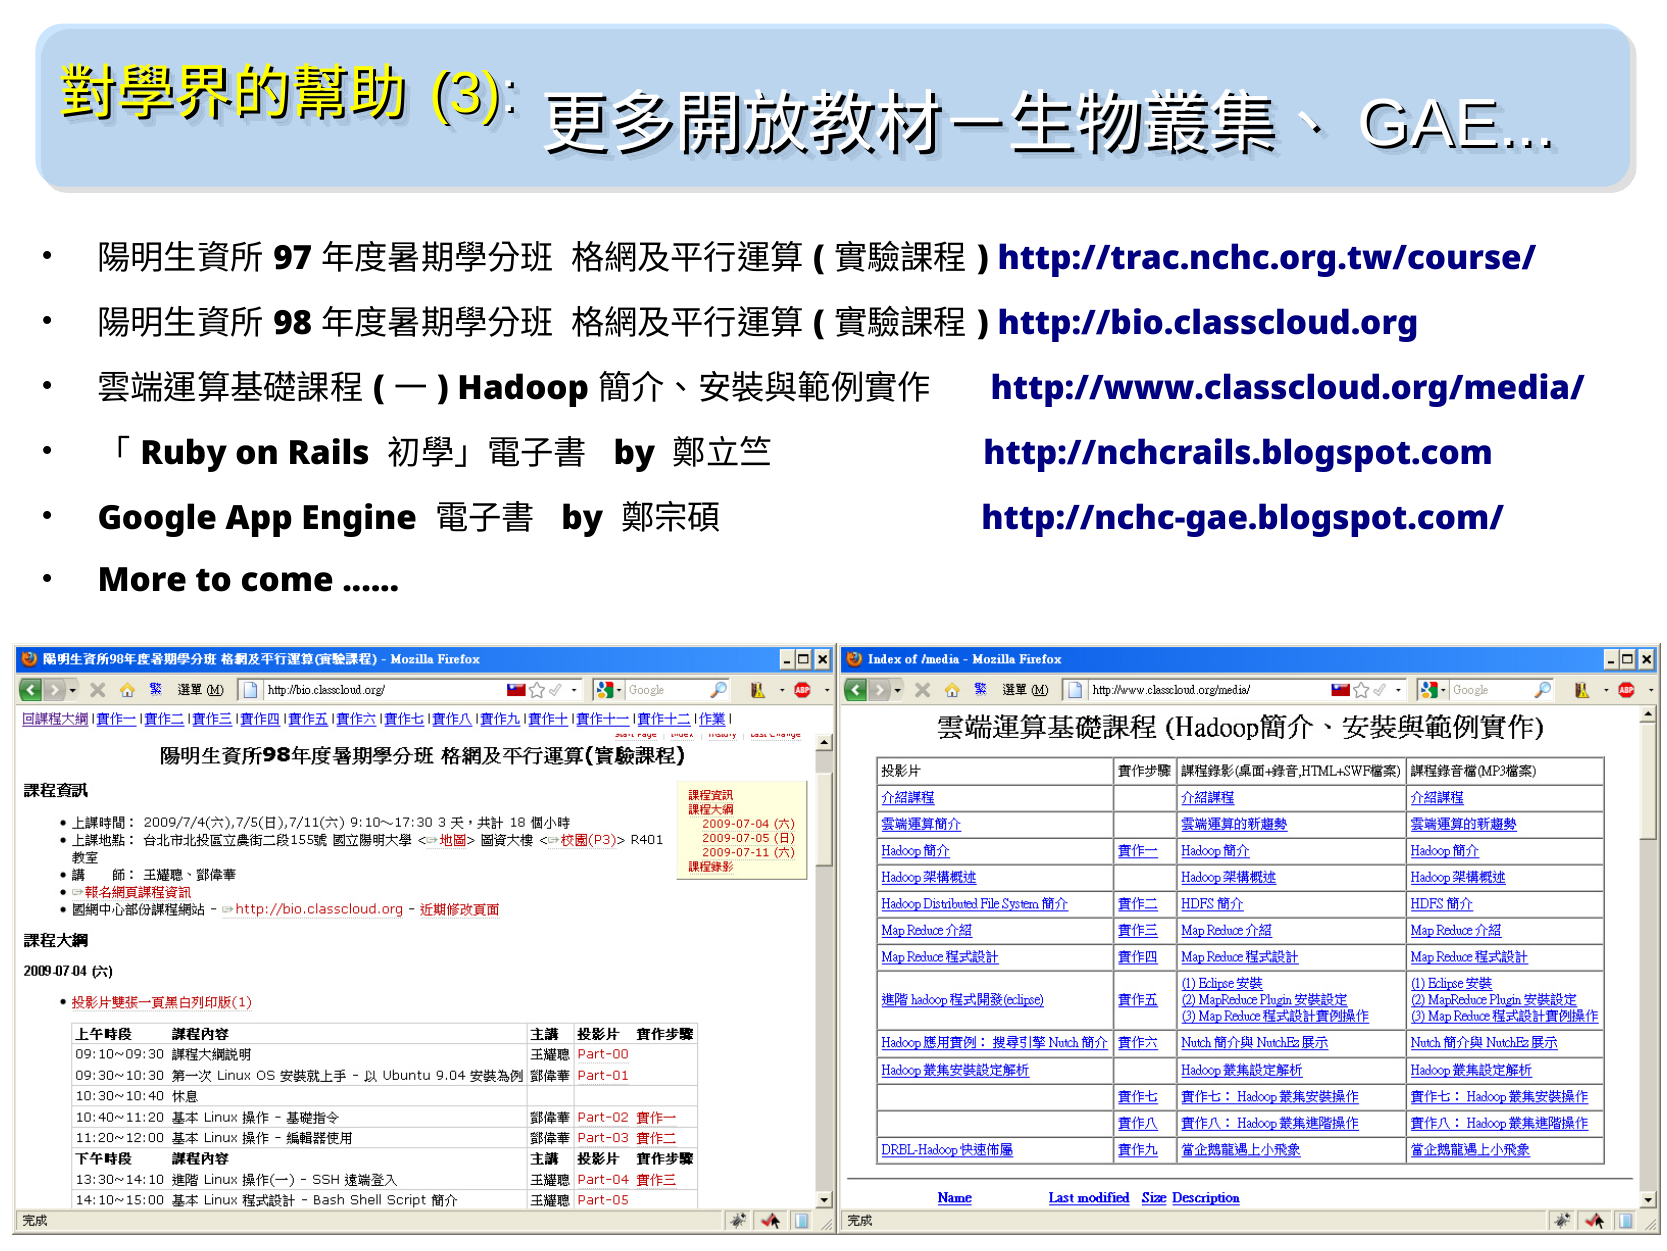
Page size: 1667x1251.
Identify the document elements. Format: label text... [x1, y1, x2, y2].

list 陽明生資所97年度暑期學分班 格網及平行運算(實驗課程) http://trac.nchc.org.tw/course/ 陽明生資所98年度暑期學分班 格網及平行運算(實驗課程) http://bio.classcloud.org 雲端運算基礎課程(一) Hadoop簡介、安裝與範例實作 http://www.classcloud.org/media/ 「Ruby on Rails 初學」電子書 by 鄭立竺 http://nchcrails.blogspot.com Google App Engine 電子書 by 鄭宗碩 http://nchc-gae.blogspot.com/ More to come ...... [41, 231, 1625, 596]
picture [12, 643, 1661, 1235]
text_box 對學界的幫助(3):更多開放教材－生物叢集、GAE... [35, 23, 1630, 187]
